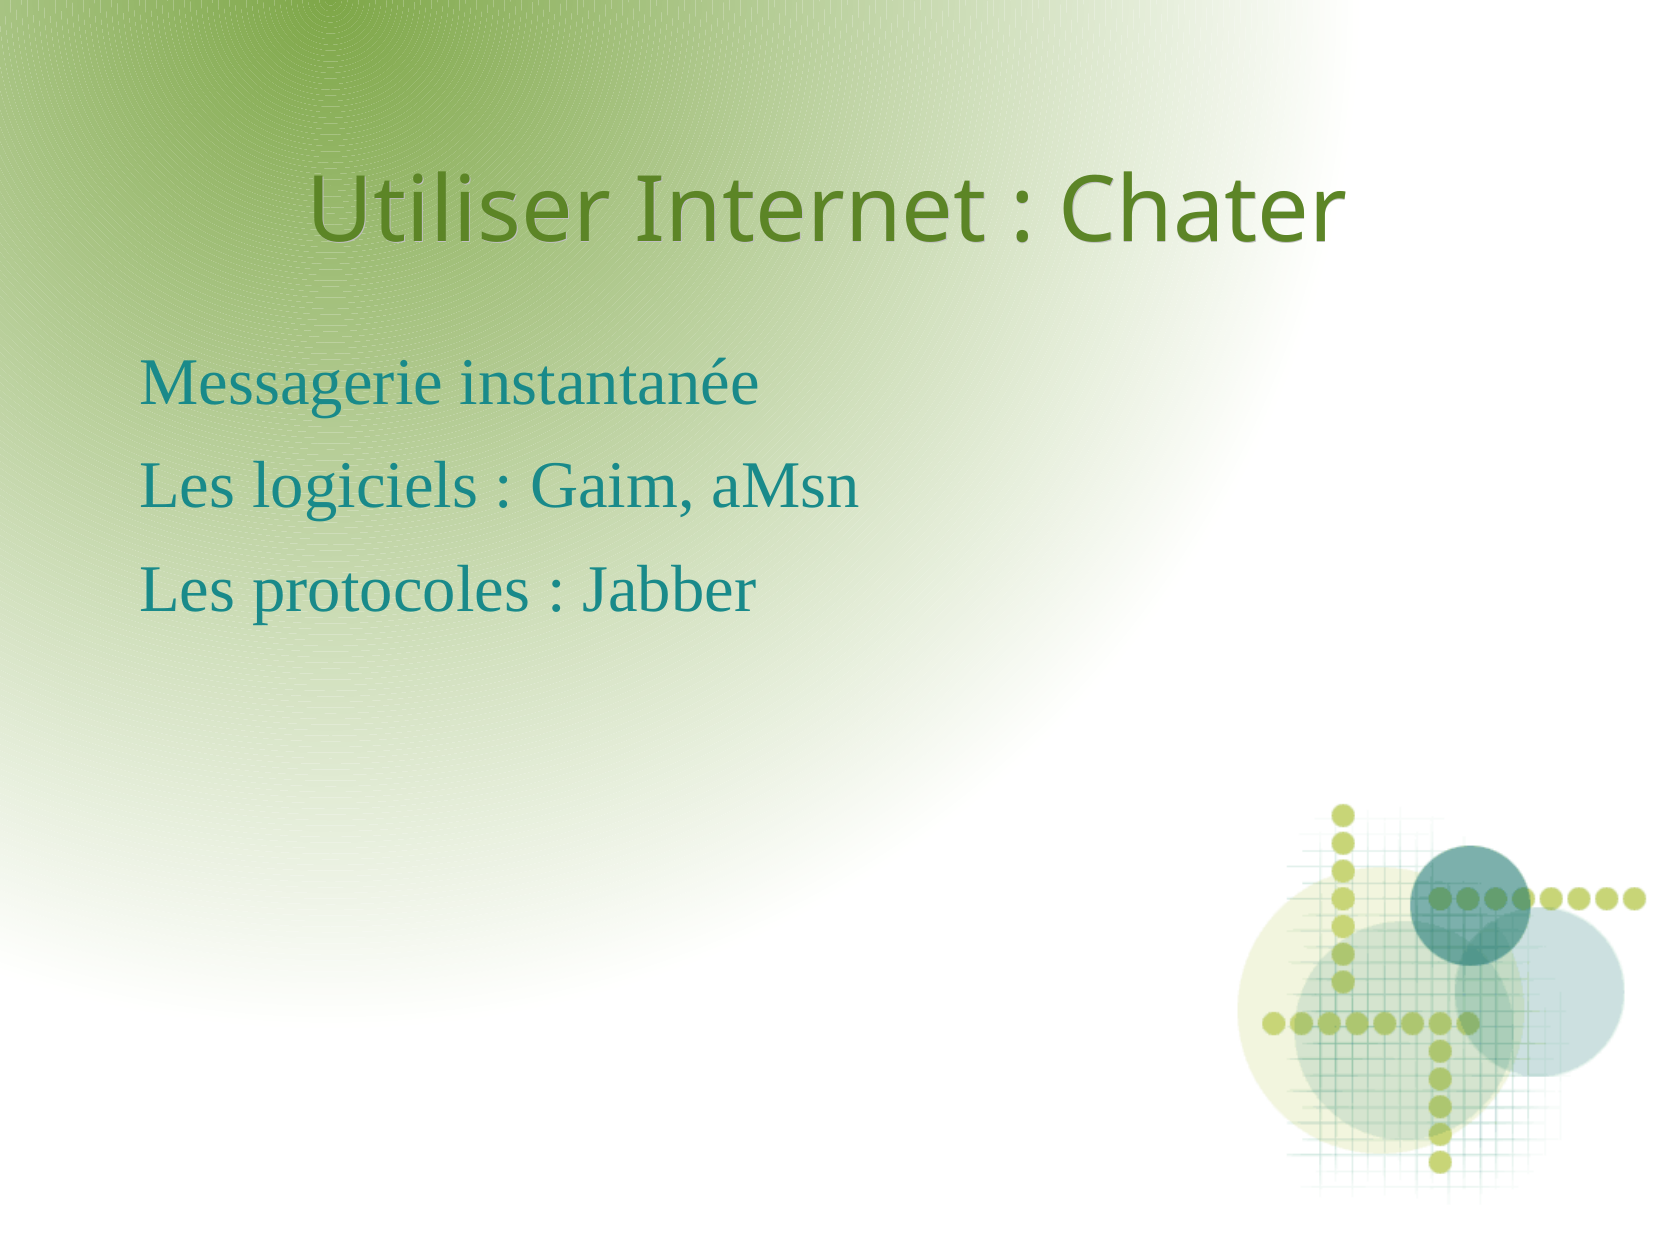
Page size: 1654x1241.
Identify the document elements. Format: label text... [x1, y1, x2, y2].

title Utiliser Internet : Chater [121, 102, 1534, 311]
list Messagerie instantanée Les logiciels : Gaim, aMsn Les protocoles : Jabber [121, 344, 1534, 1127]
picture [1224, 792, 1654, 1211]
